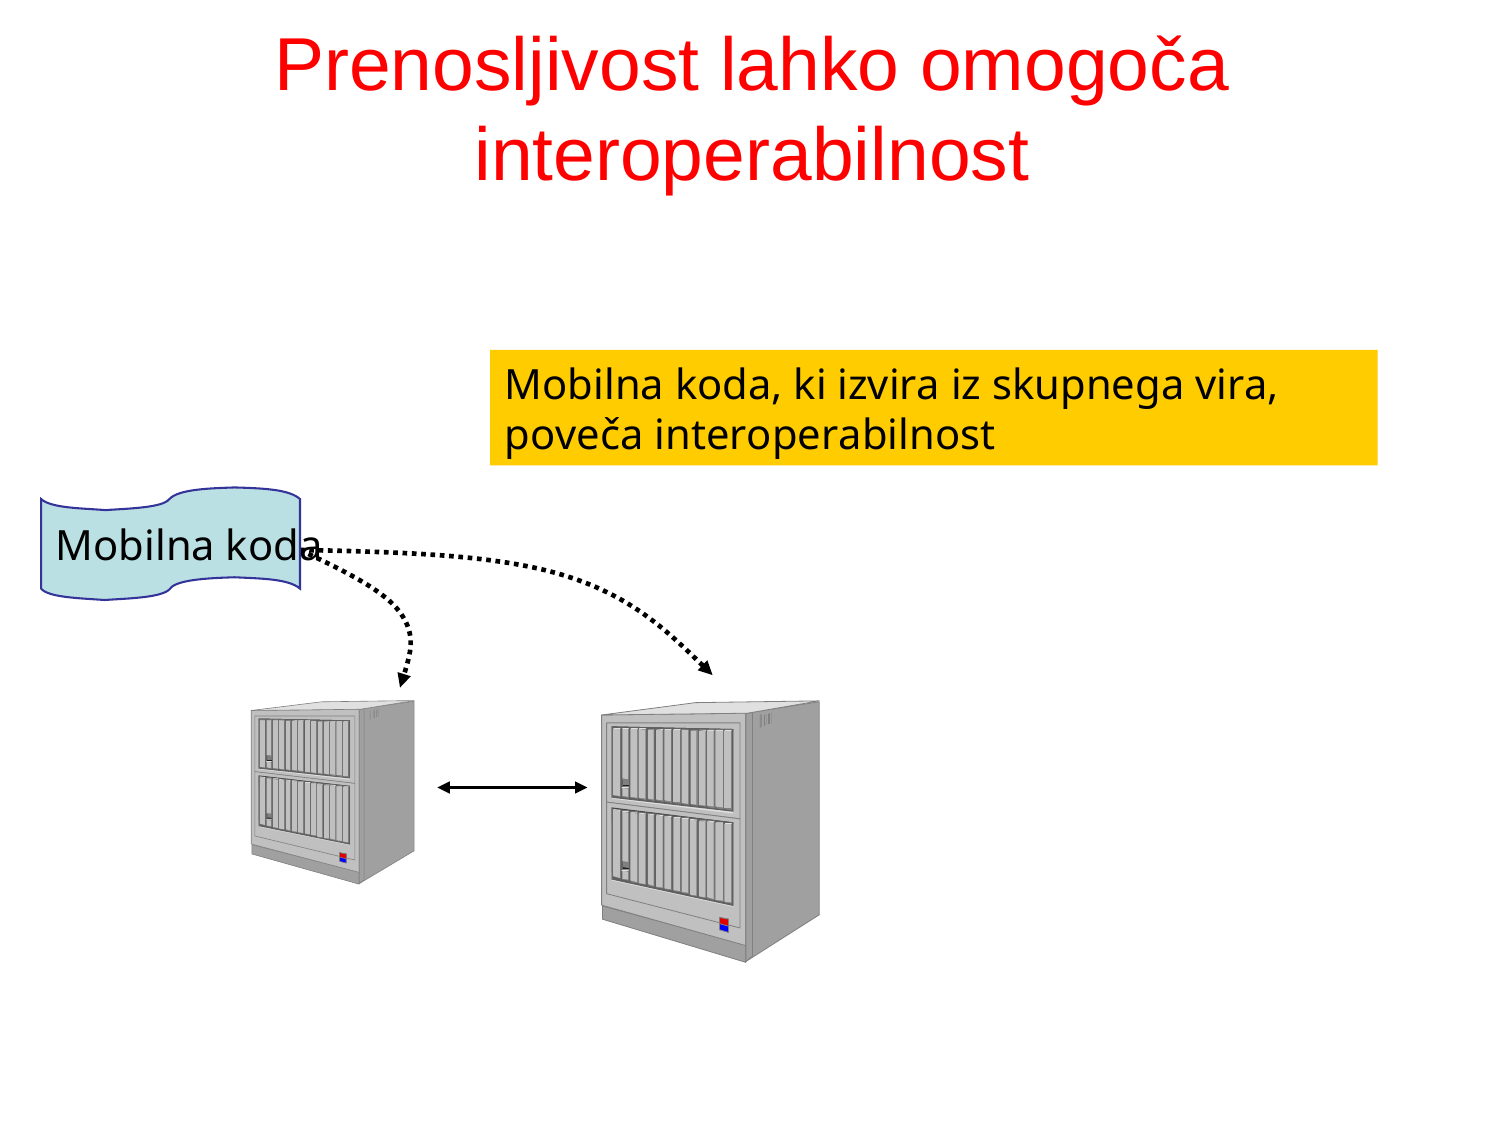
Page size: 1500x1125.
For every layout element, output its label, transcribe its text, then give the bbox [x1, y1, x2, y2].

chart [600, 699, 821, 965]
text_box Mobilna koda, ki izvira iz skupnega vira, poveča interoperabilnost [490, 349, 1378, 466]
title Prenosljivost lahko omogoča interoperabilnost [76, 7, 1427, 204]
chart [249, 699, 416, 886]
text_box Mobilna koda [41, 487, 301, 601]
